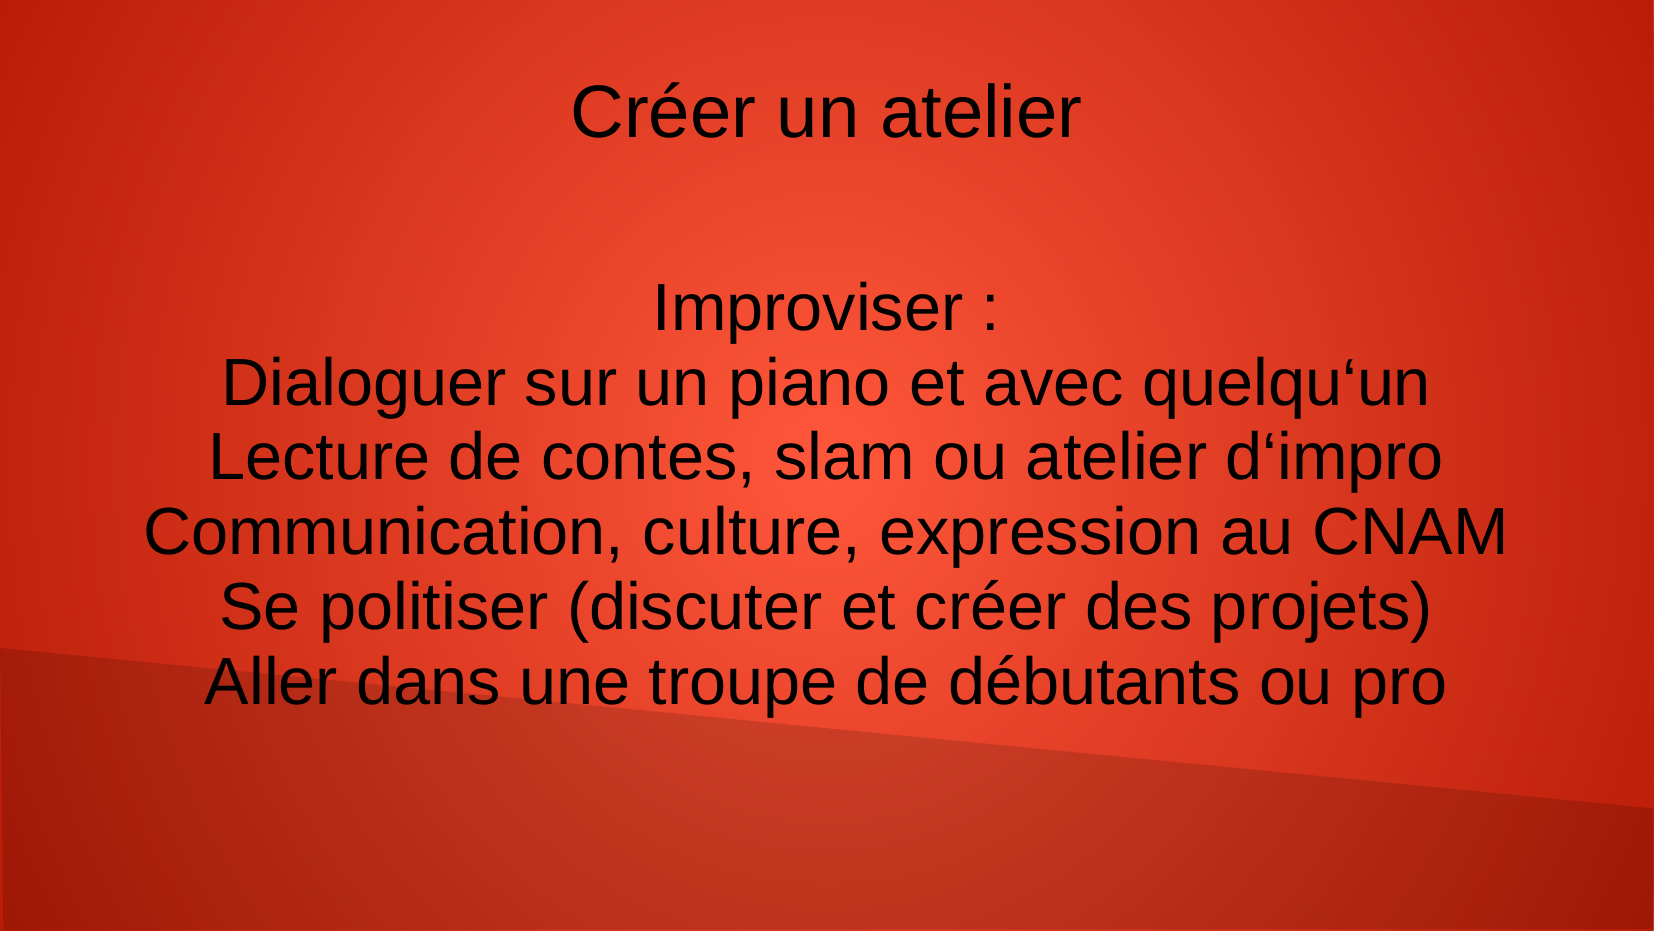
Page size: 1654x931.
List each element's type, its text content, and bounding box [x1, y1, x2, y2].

title Créer un atelier [82, 35, 1571, 189]
subtitle Improviser : Dialoguer sur un piano et avec quelqu‘un Lecture de contes, slam ou atelier d‘impro Communication, culture, expression au CNAM Se politiser (discuter et créer des projets) Aller dans une troupe de débutants ou pro [82, 195, 1571, 794]
